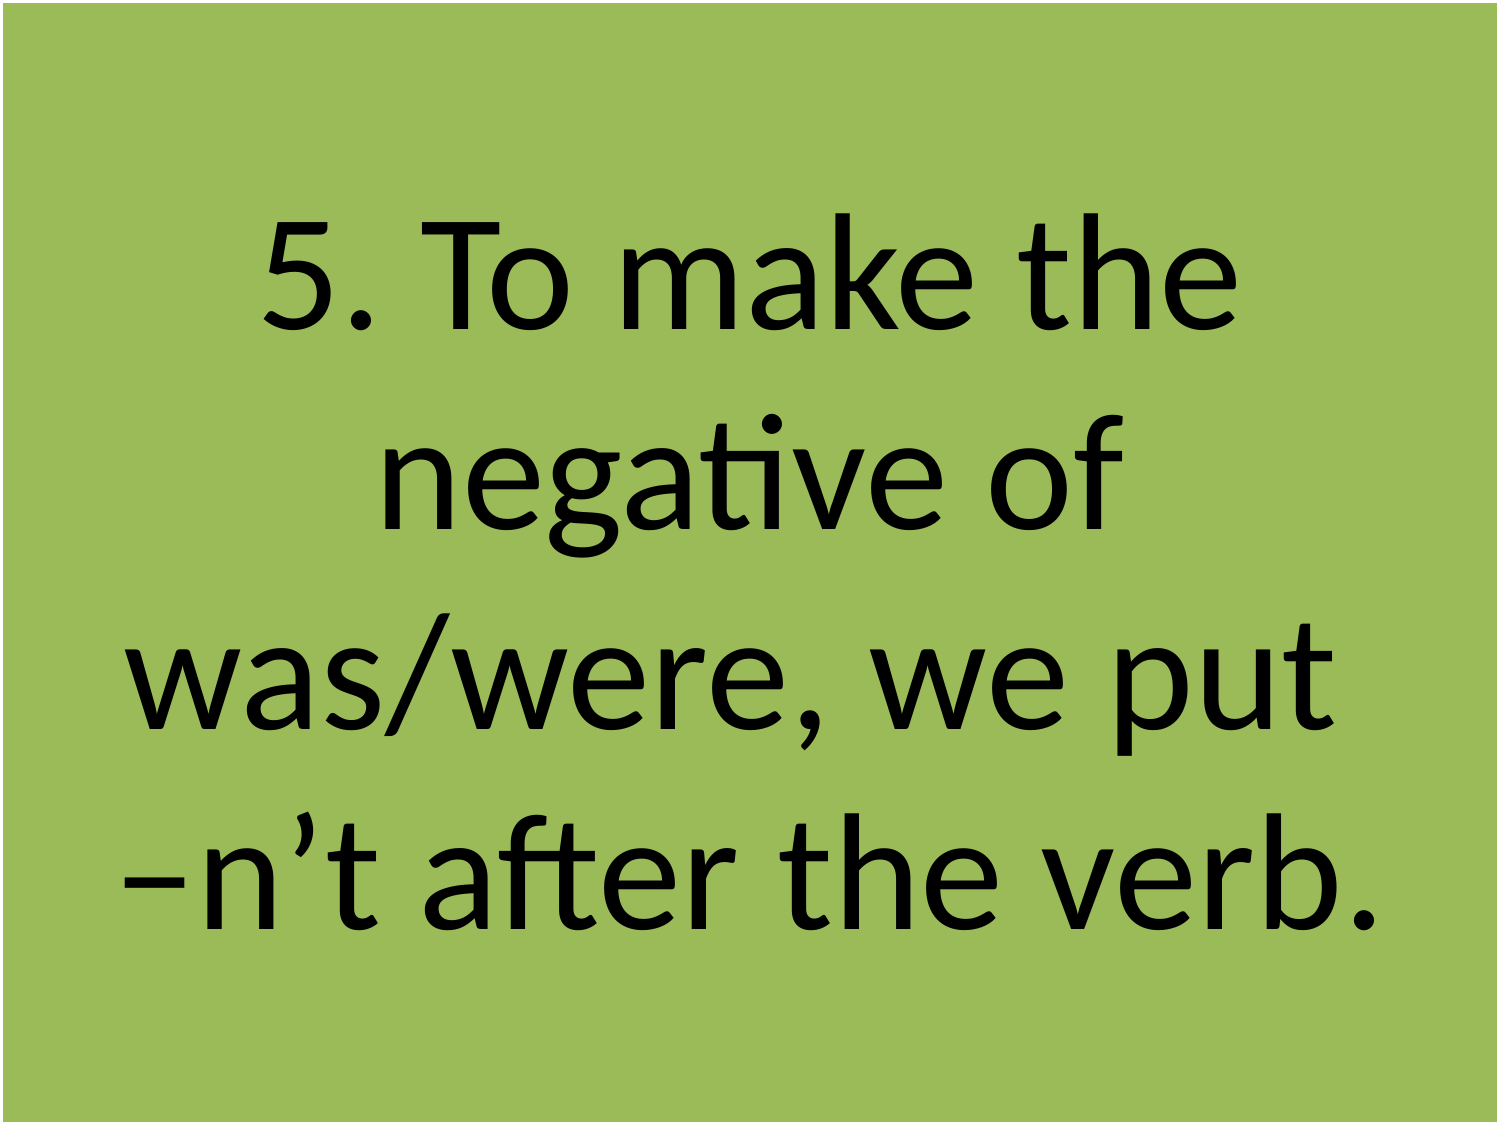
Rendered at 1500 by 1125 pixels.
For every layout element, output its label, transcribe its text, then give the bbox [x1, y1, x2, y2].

title 5. To make the negative of was/were, we put –n’t after the verb. [0, 0, 1500, 1125]
